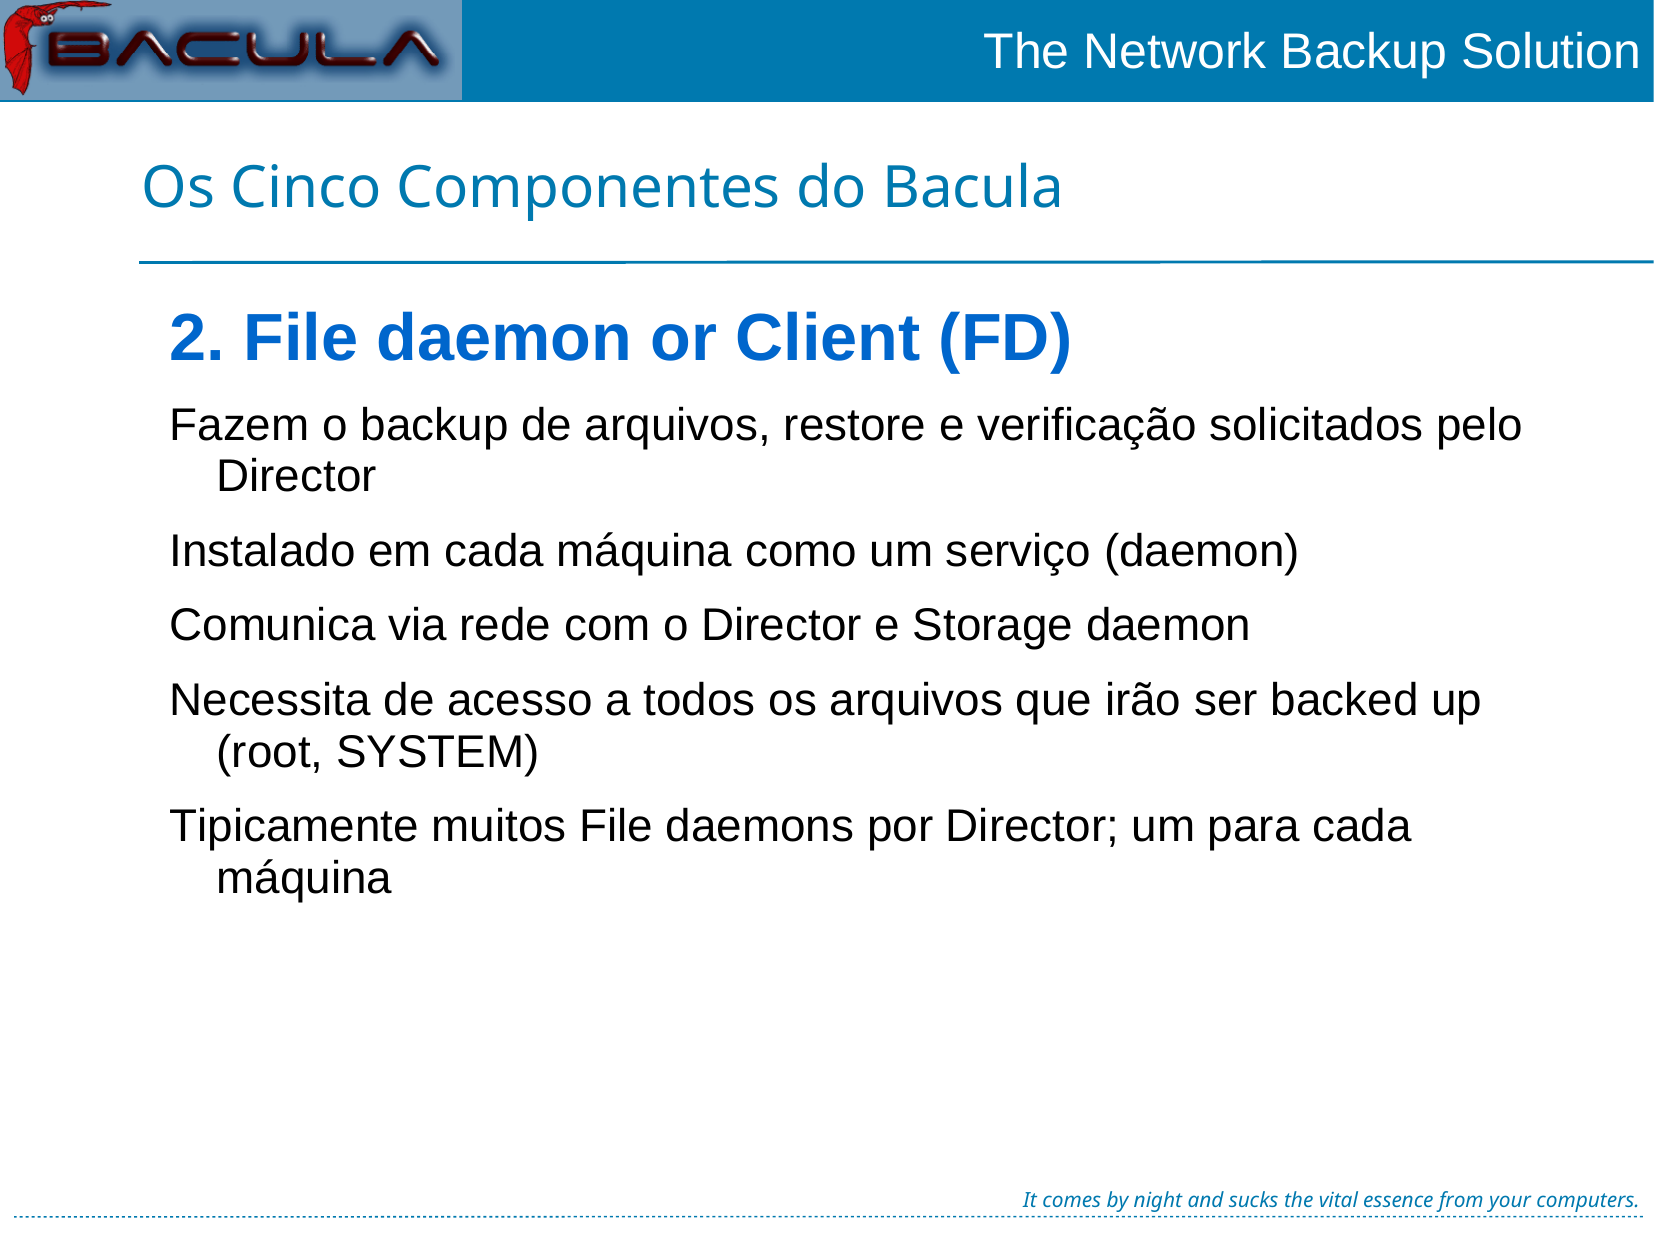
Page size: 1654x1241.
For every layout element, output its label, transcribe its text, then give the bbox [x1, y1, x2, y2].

list 2. File daemon or Client (FD) Fazem o backup de arquivos, restore e verificação solicitados pelo Director Instalado em cada máquina como um serviço (daemon) Comunica via rede com o Director e Storage daemon Necessita de acesso a todos os arquivos que irão ser backed up (root, SYSTEM) Tipicamente muitos File daemons por Director; um para cada máquina [75, 300, 1576, 1095]
title Os Cinco Componentes do Bacula [141, 112, 1501, 226]
picture [0, 0, 461, 99]
